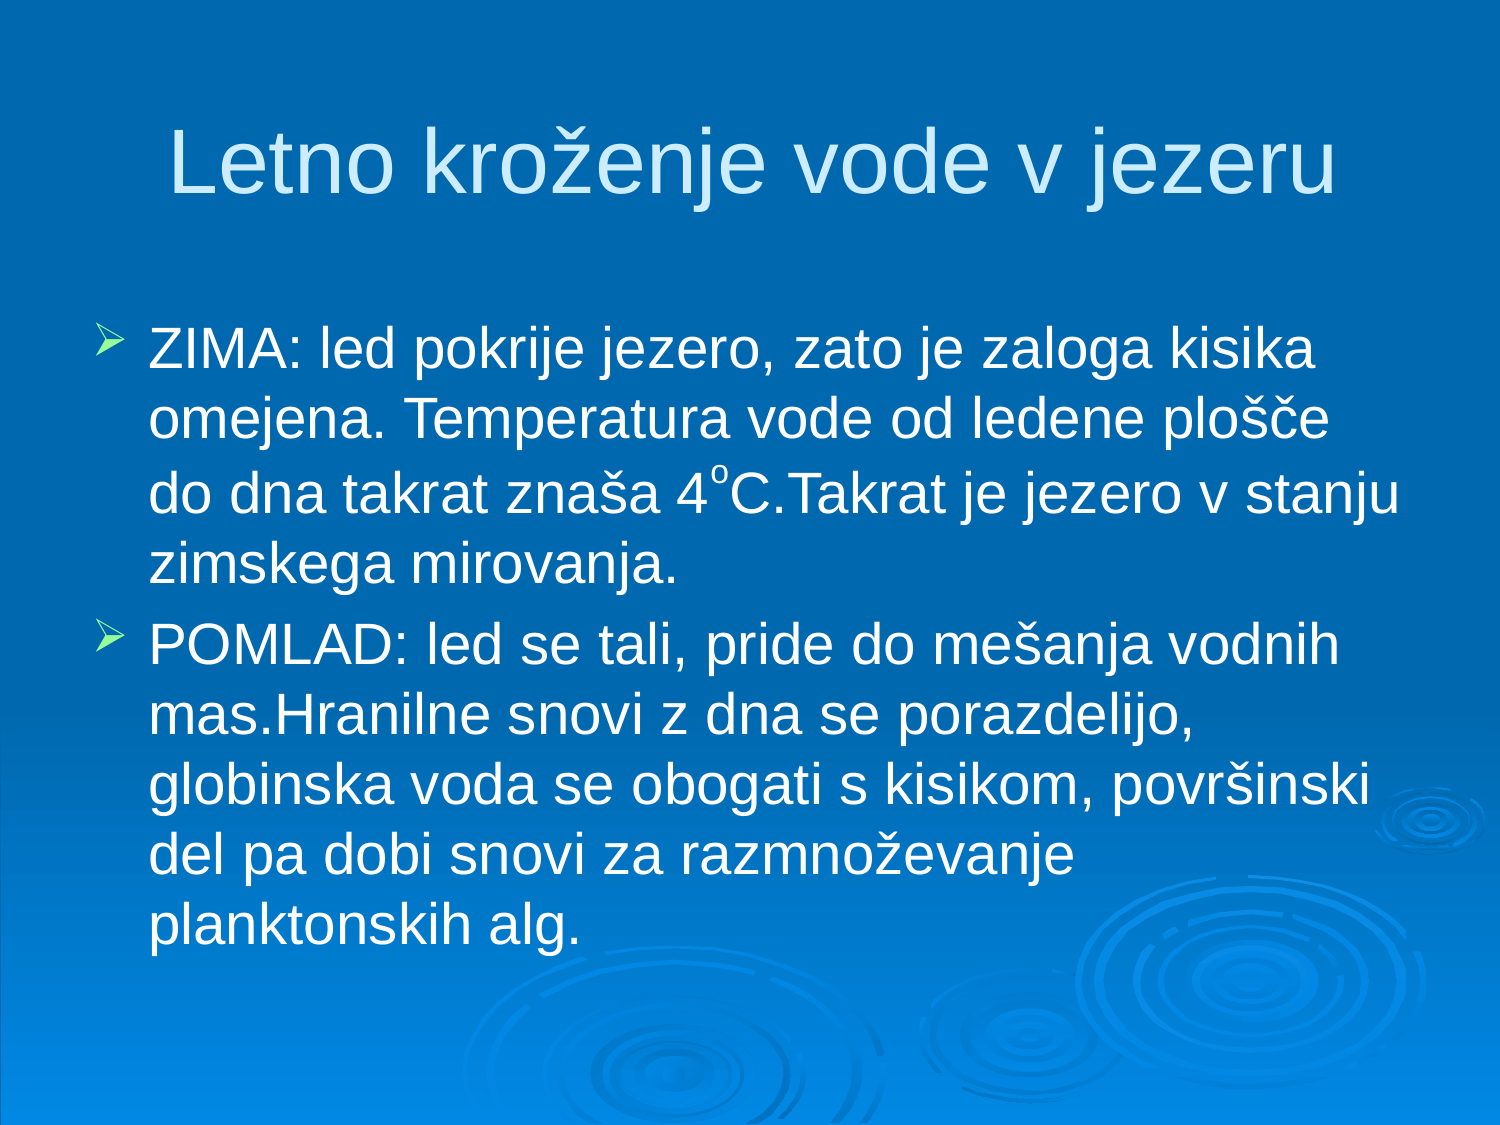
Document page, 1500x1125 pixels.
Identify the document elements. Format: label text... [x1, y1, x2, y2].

title Letno kroženje vode v jezeru [101, 90, 1407, 223]
list ZIMA: led pokrije jezero, zato je zaloga kisika omejena. Temperatura vode od ledene plošče do dna takrat znaša 4oC.Takrat je jezero v stanju zimskega mirovanja. POMLAD: led se tali, pride do mešanja vodnih mas.Hranilne snovi z dna se porazdelijo, globinska voda se obogati s kisikom, površinski del pa dobi snovi za razmnoževanje planktonskih alg. [76, 302, 1427, 1047]
